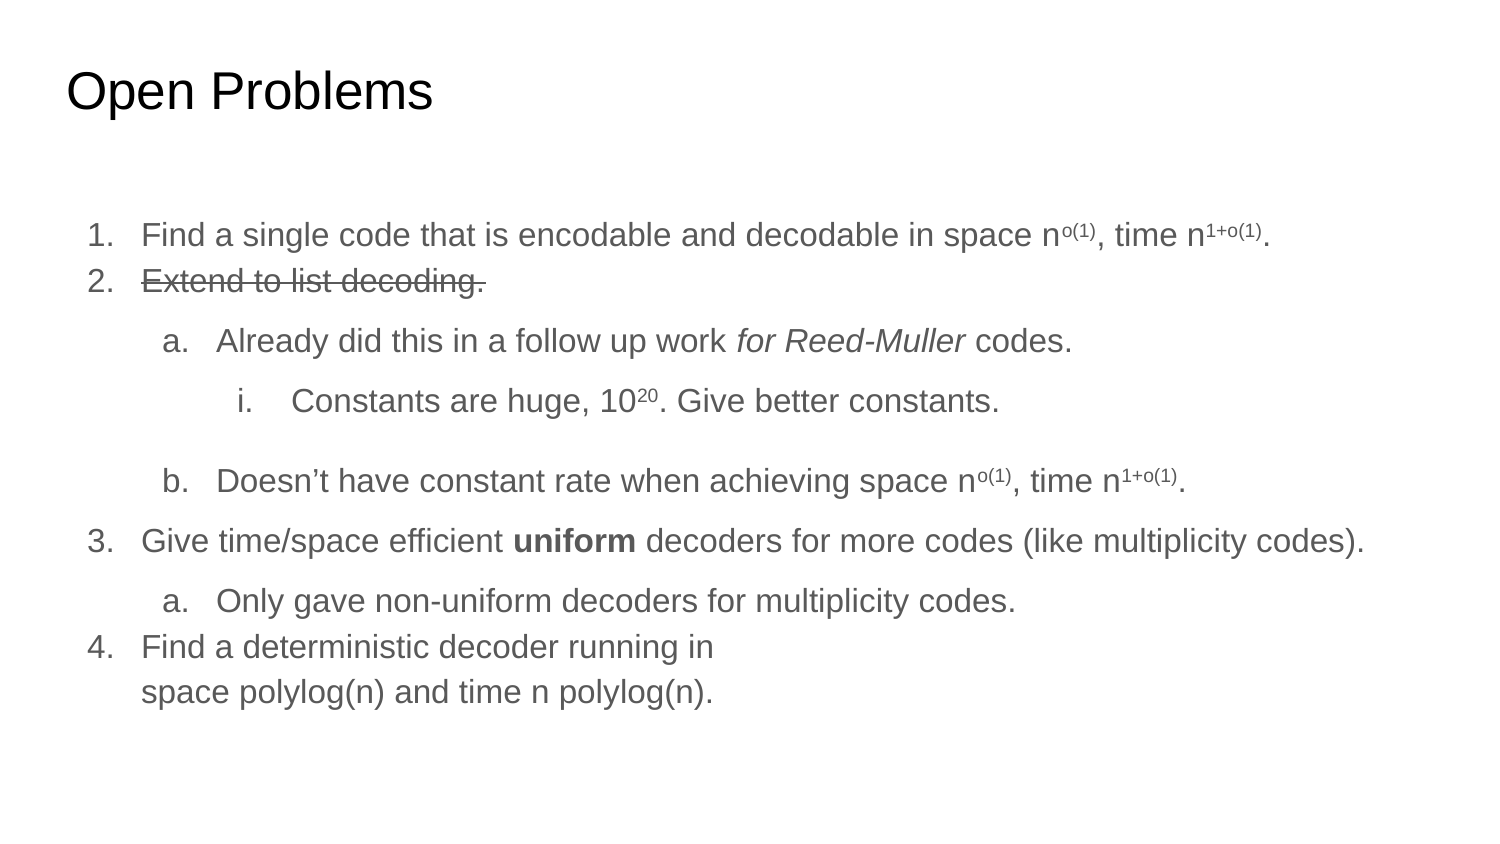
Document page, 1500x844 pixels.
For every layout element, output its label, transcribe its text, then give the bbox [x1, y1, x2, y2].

list Find a single code that is encodable and decodable in space no(1), time n1+o(1). Extend to list decoding. Already did this in a follow up work for Reed-Muller codes. Constants are huge, 1020. Give better constants. Doesn’t have constant rate when achieving space no(1), time n1+o(1). Give time/space efficient uniform decoders for more codes (like multiplicity codes). Only gave non-uniform decoders for multiplicity codes. Find a deterministic decoder running in space polylog(n) and time n polylog(n). [51, 158, 1449, 835]
title Open Problems [51, 41, 1449, 136]
